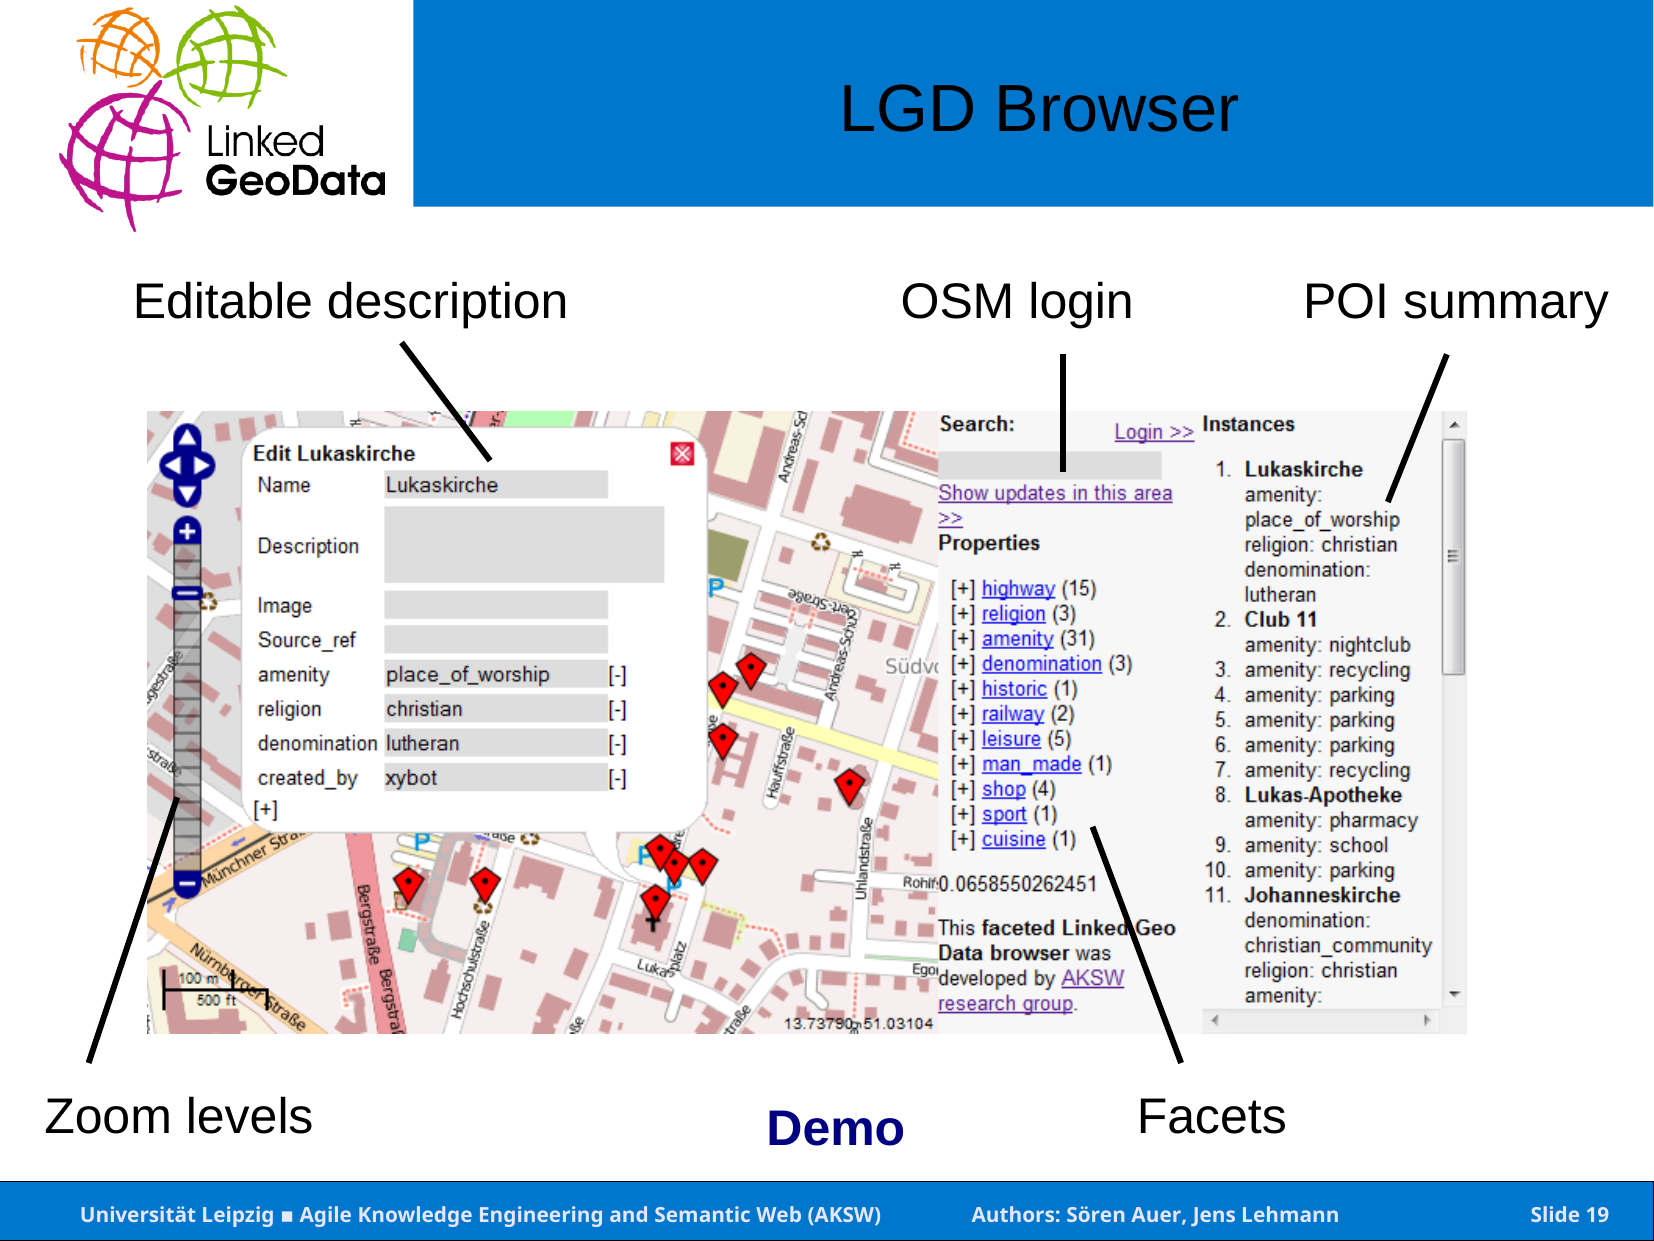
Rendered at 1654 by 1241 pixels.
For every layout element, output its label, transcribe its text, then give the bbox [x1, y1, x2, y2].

picture [59, 5, 385, 232]
text_box OSM login [885, 265, 1149, 337]
text_box Facets [1122, 1081, 1302, 1152]
text_box Editable description [118, 265, 584, 337]
text_box Zoom levels [29, 1081, 329, 1152]
title LGD Browser [442, 38, 1636, 178]
text_box POI summary [1288, 265, 1625, 337]
text_box Demo [751, 1092, 963, 1164]
picture [147, 411, 1467, 1034]
